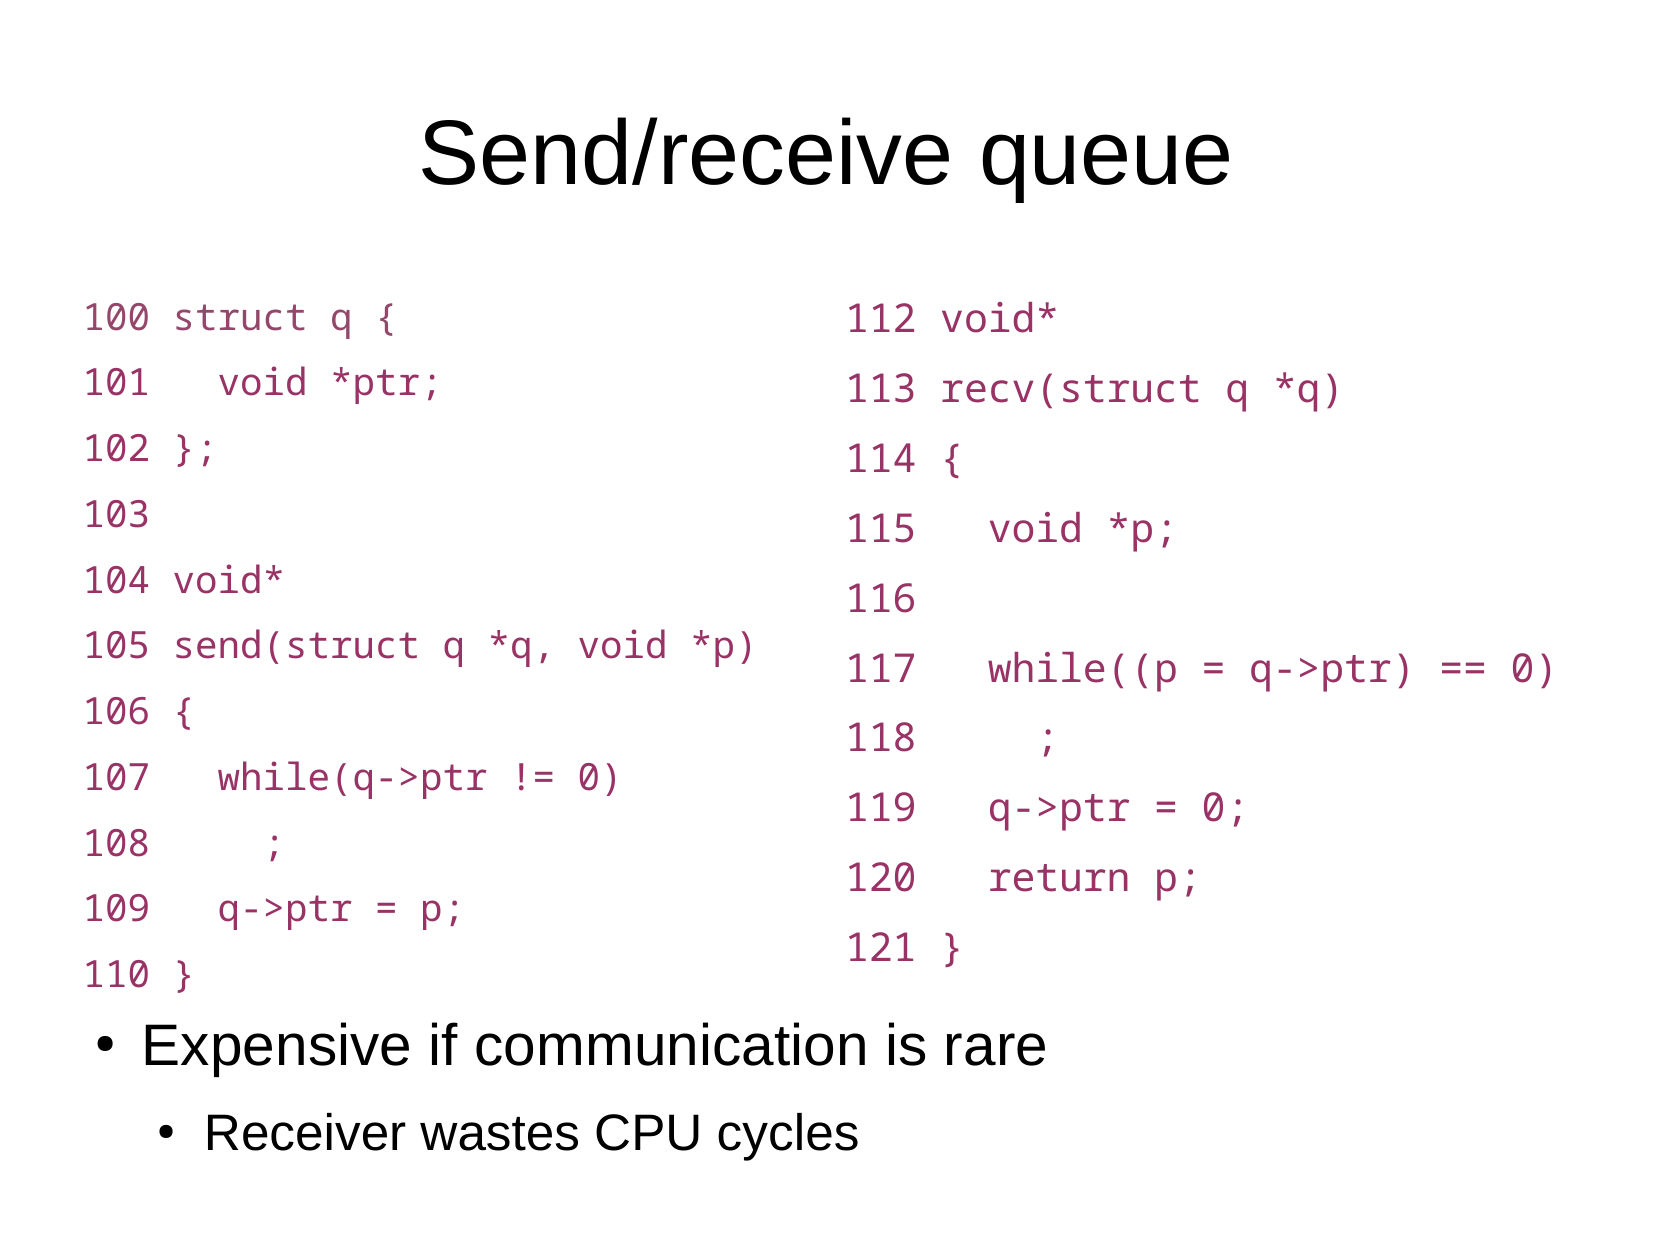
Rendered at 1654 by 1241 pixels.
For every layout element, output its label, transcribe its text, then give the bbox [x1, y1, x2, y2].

list 112 void* 113 recv(struct q *q) 114 { 115 void *p; 116 117 while((p = q->ptr) == 0) 118 ; 119 q->ptr = 0; 120 return p; 121 } [845, 290, 1572, 1010]
list Expensive if communication is rare Receiver wastes CPU cycles [79, 1012, 1613, 1163]
title Send/receive queue [82, 49, 1571, 257]
list 100 struct q { 101 void *ptr; 102 }; 103 104 void* 105 send(struct q *q, void *p) 106 { 107 while(q->ptr != 0) 108 ; 109 q->ptr = p; 110 } [82, 290, 809, 1010]
